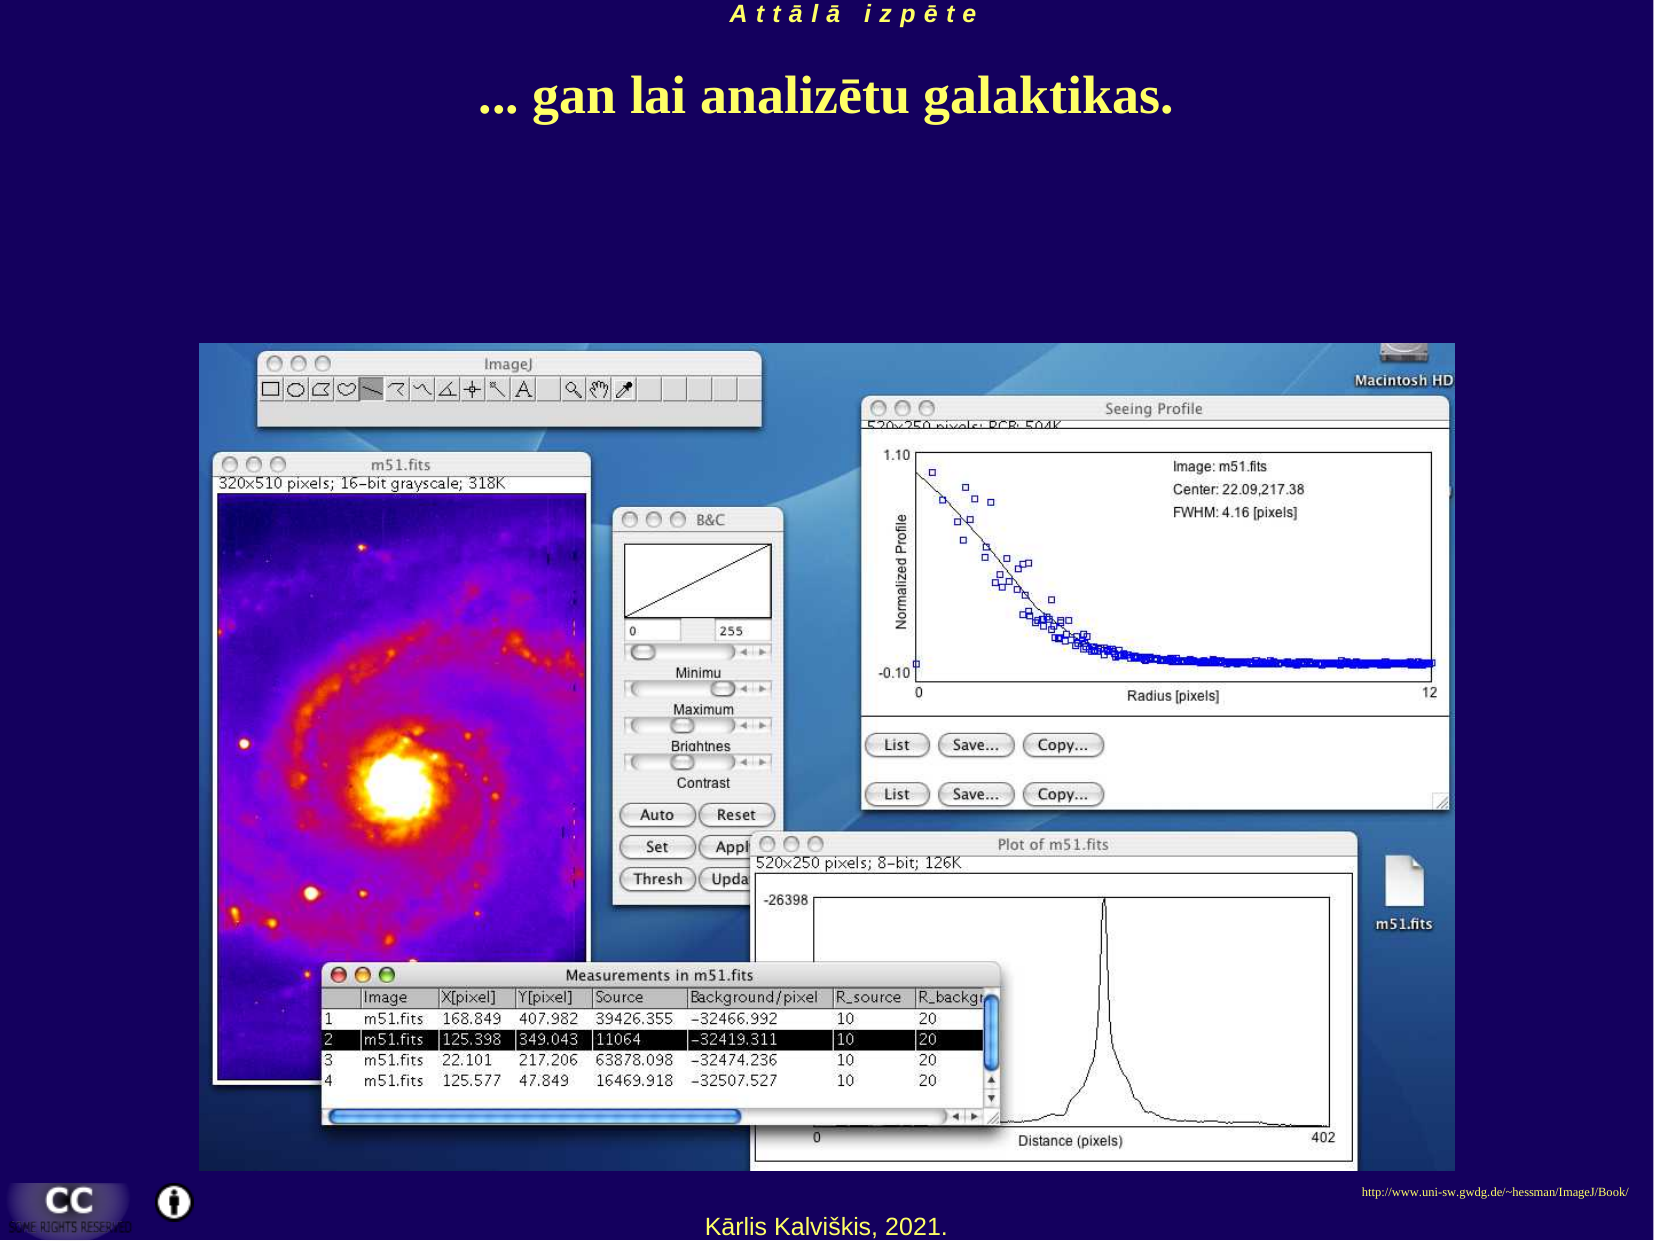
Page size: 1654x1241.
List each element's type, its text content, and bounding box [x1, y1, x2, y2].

title ... gan lai analizētu galaktikas. [120, 65, 1533, 334]
picture [199, 343, 1455, 1171]
text_box http://www.uni-sw.gwdg.de/~hessman/ImageJ/Book/ [1355, 1179, 1635, 1206]
picture [155, 1183, 194, 1222]
picture [0, 1183, 141, 1241]
